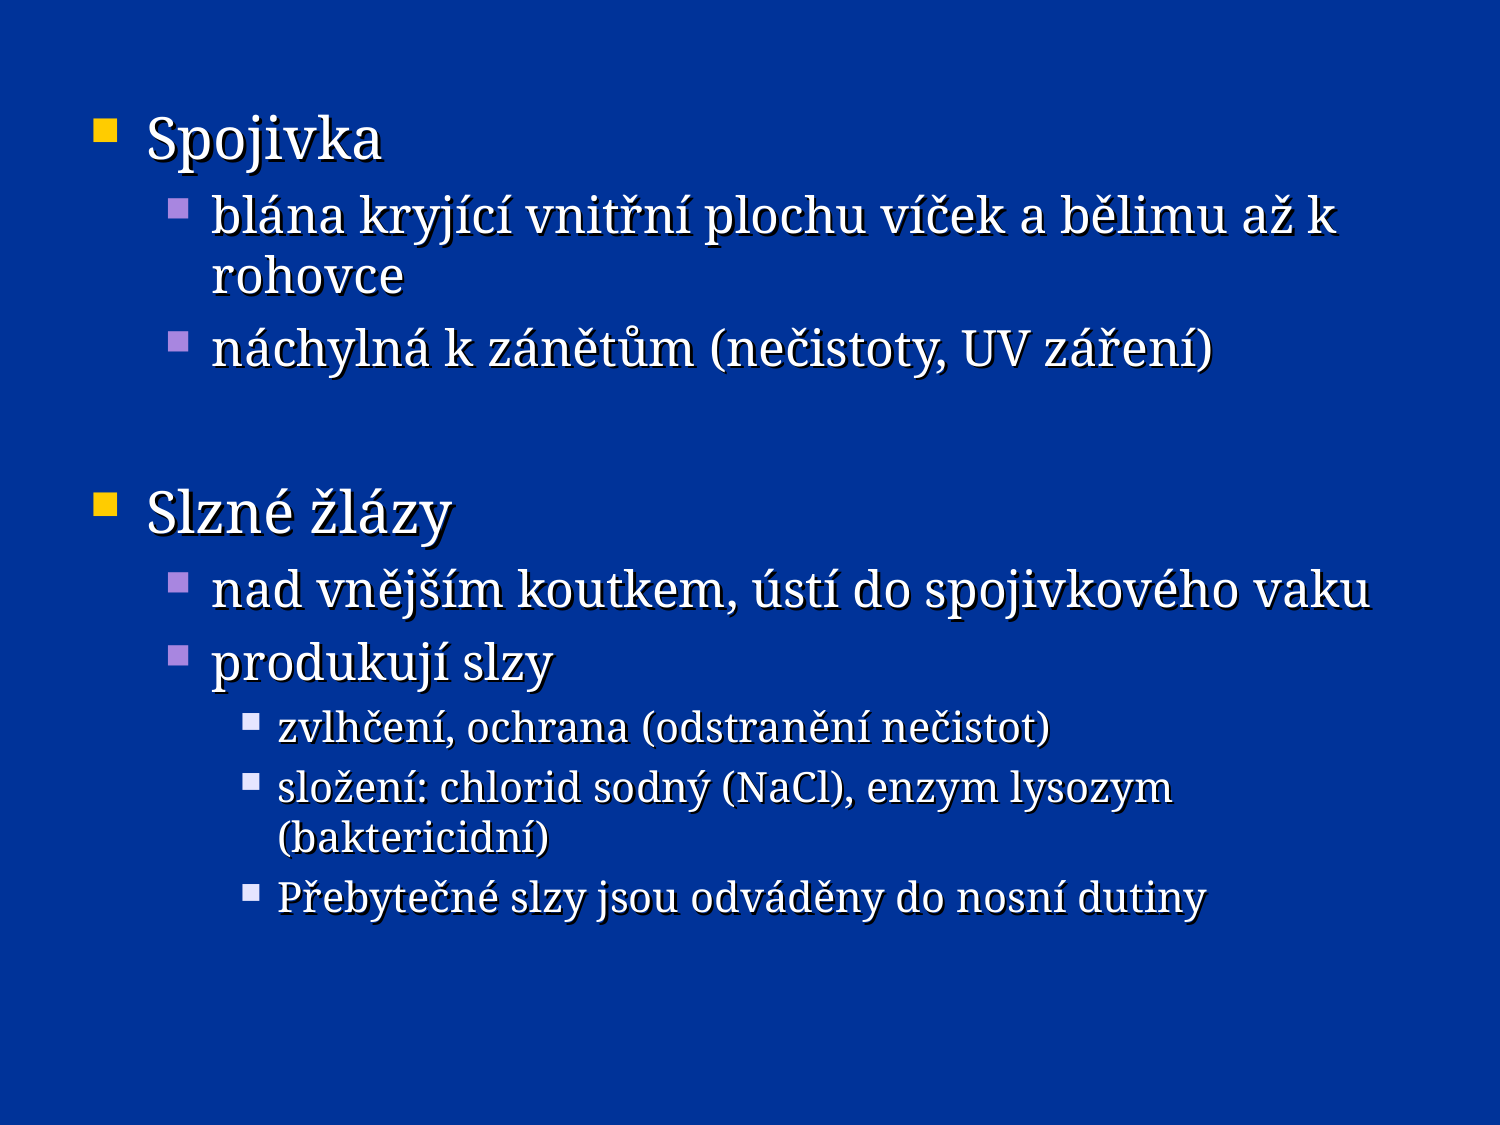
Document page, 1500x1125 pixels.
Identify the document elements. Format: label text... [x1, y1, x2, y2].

list Spojivka blána kryjící vnitřní plochu víček a bělimu až k rohovce náchylná k zánětům (nečistoty, UV záření) Slzné žlázy nad vnějším koutkem, ústí do spojivkového vaku produkují slzy zvlhčení, ochrana (odstranění nečistot) složení: chlorid sodný (NaCl), enzym lysozym (baktericidní) Přebytečné slzy jsou odváděny do nosní dutiny [75, 93, 1426, 1005]
